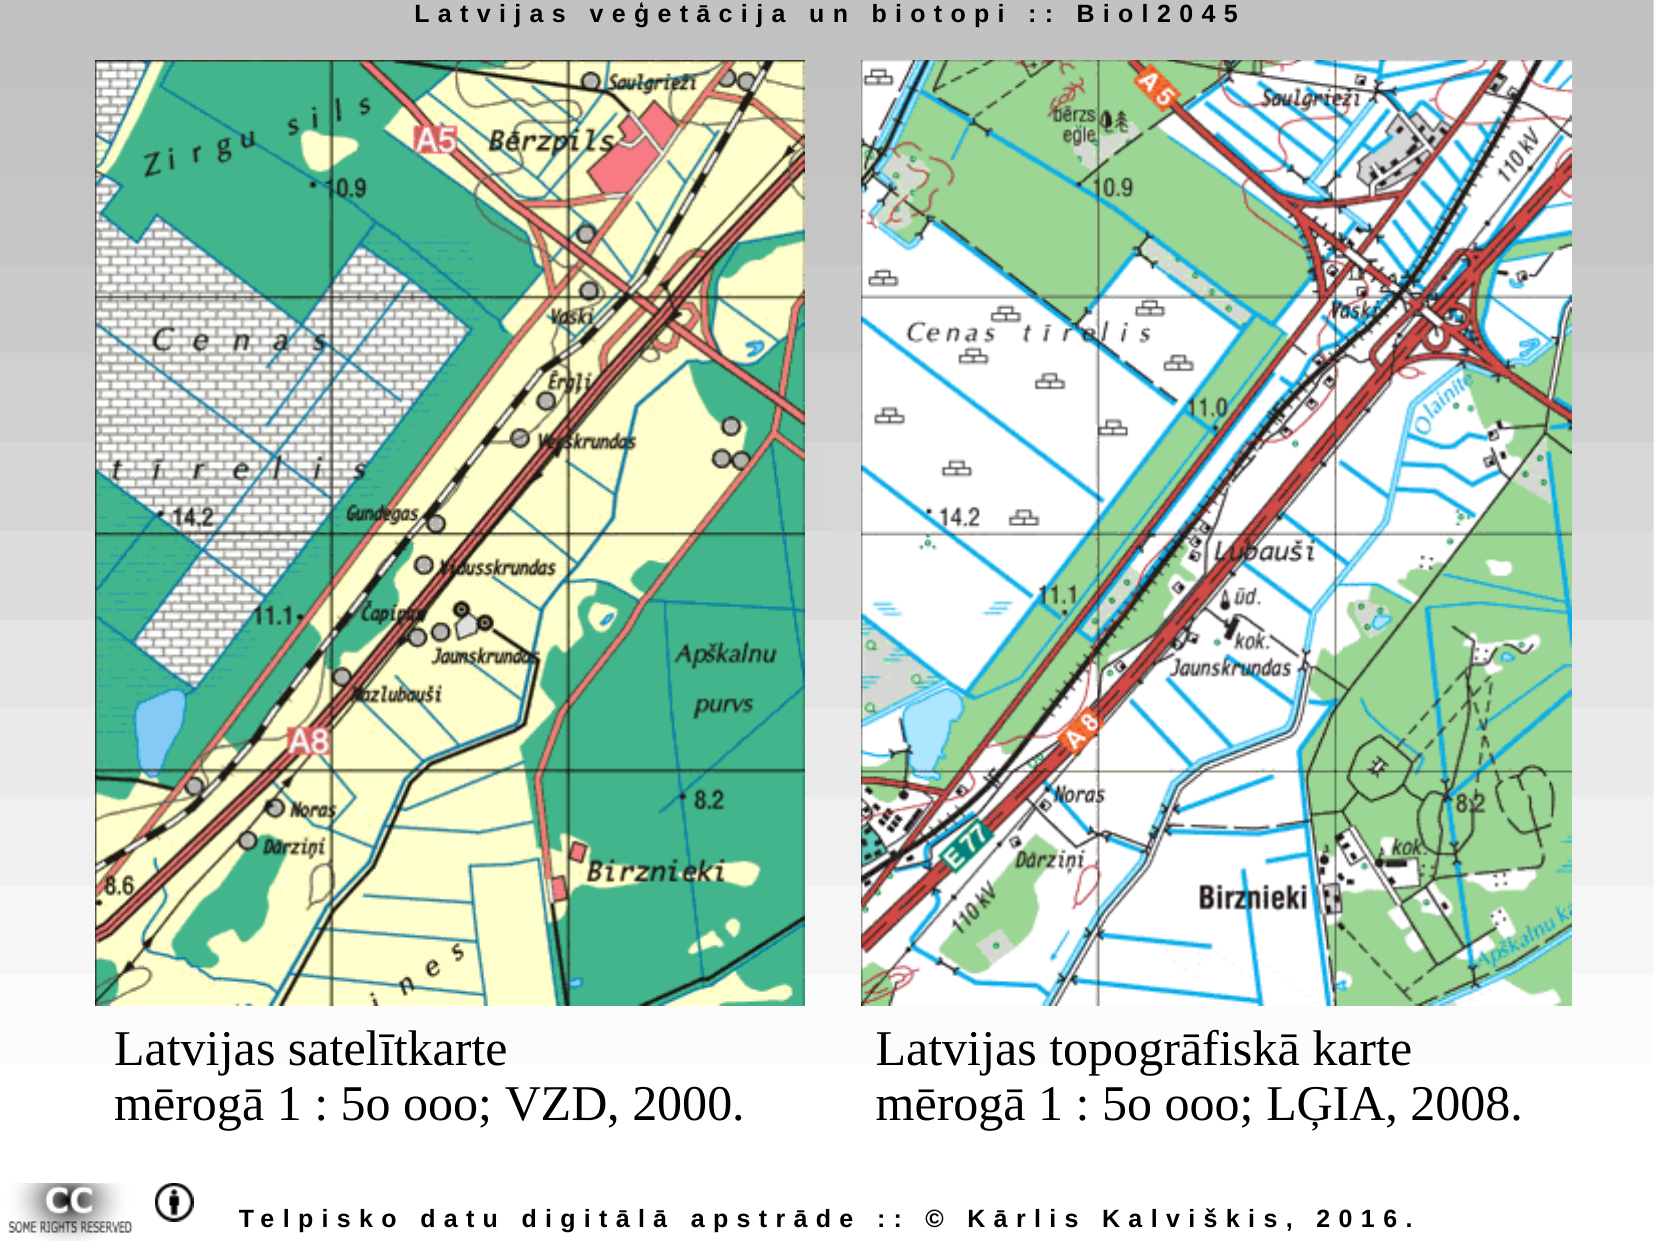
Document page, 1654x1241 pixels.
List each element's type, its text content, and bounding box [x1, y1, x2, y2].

picture [0, 0, 1654, 1241]
text_box Latvijas topogrāfiskā karte mērogā 1 : 5o ooo; LĢIA, 2008. [875, 1021, 1523, 1132]
text_box Latvijas satelītkarte mērogā 1 : 5o ooo; VZD, 2000. [114, 1021, 745, 1132]
